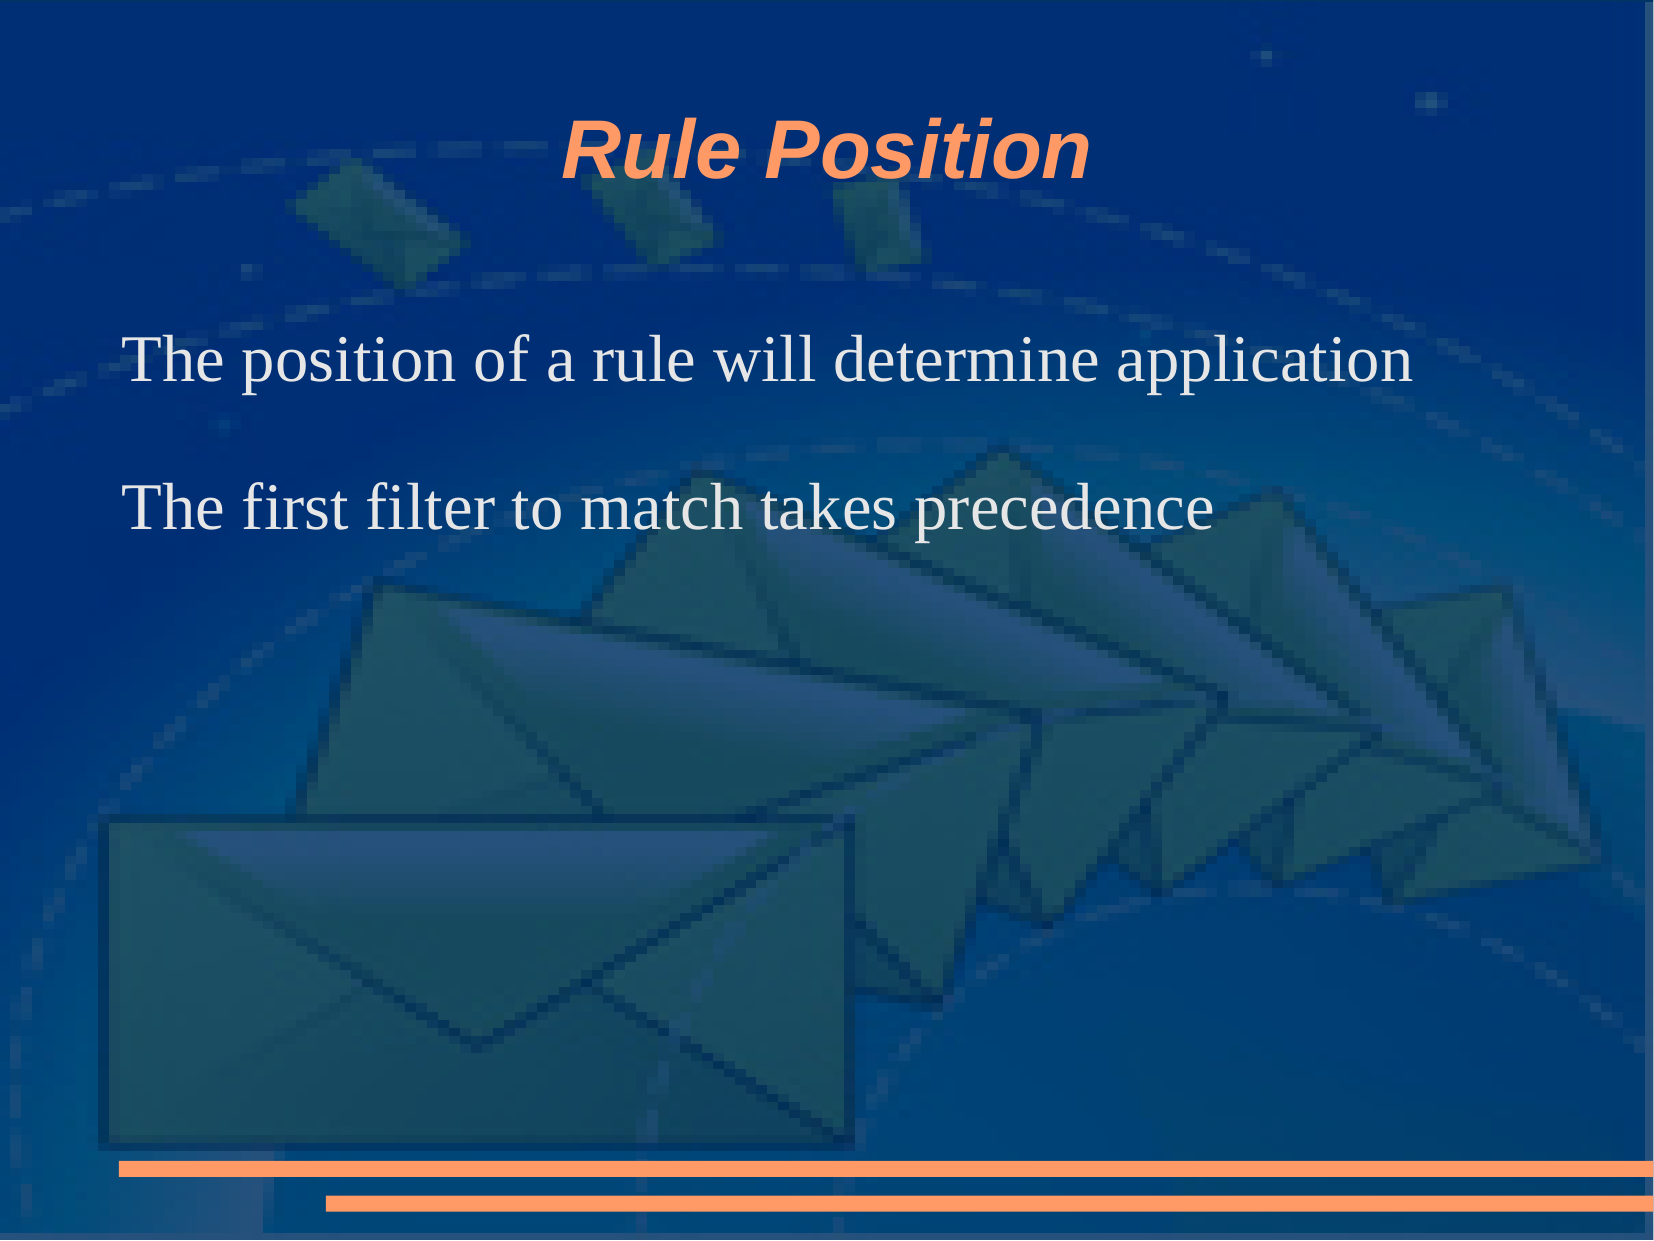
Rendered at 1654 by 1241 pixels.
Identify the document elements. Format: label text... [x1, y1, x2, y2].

list The position of a rule will determine application The first filter to match takes precedence [121, 322, 1561, 1133]
title Rule Position [121, 46, 1534, 254]
